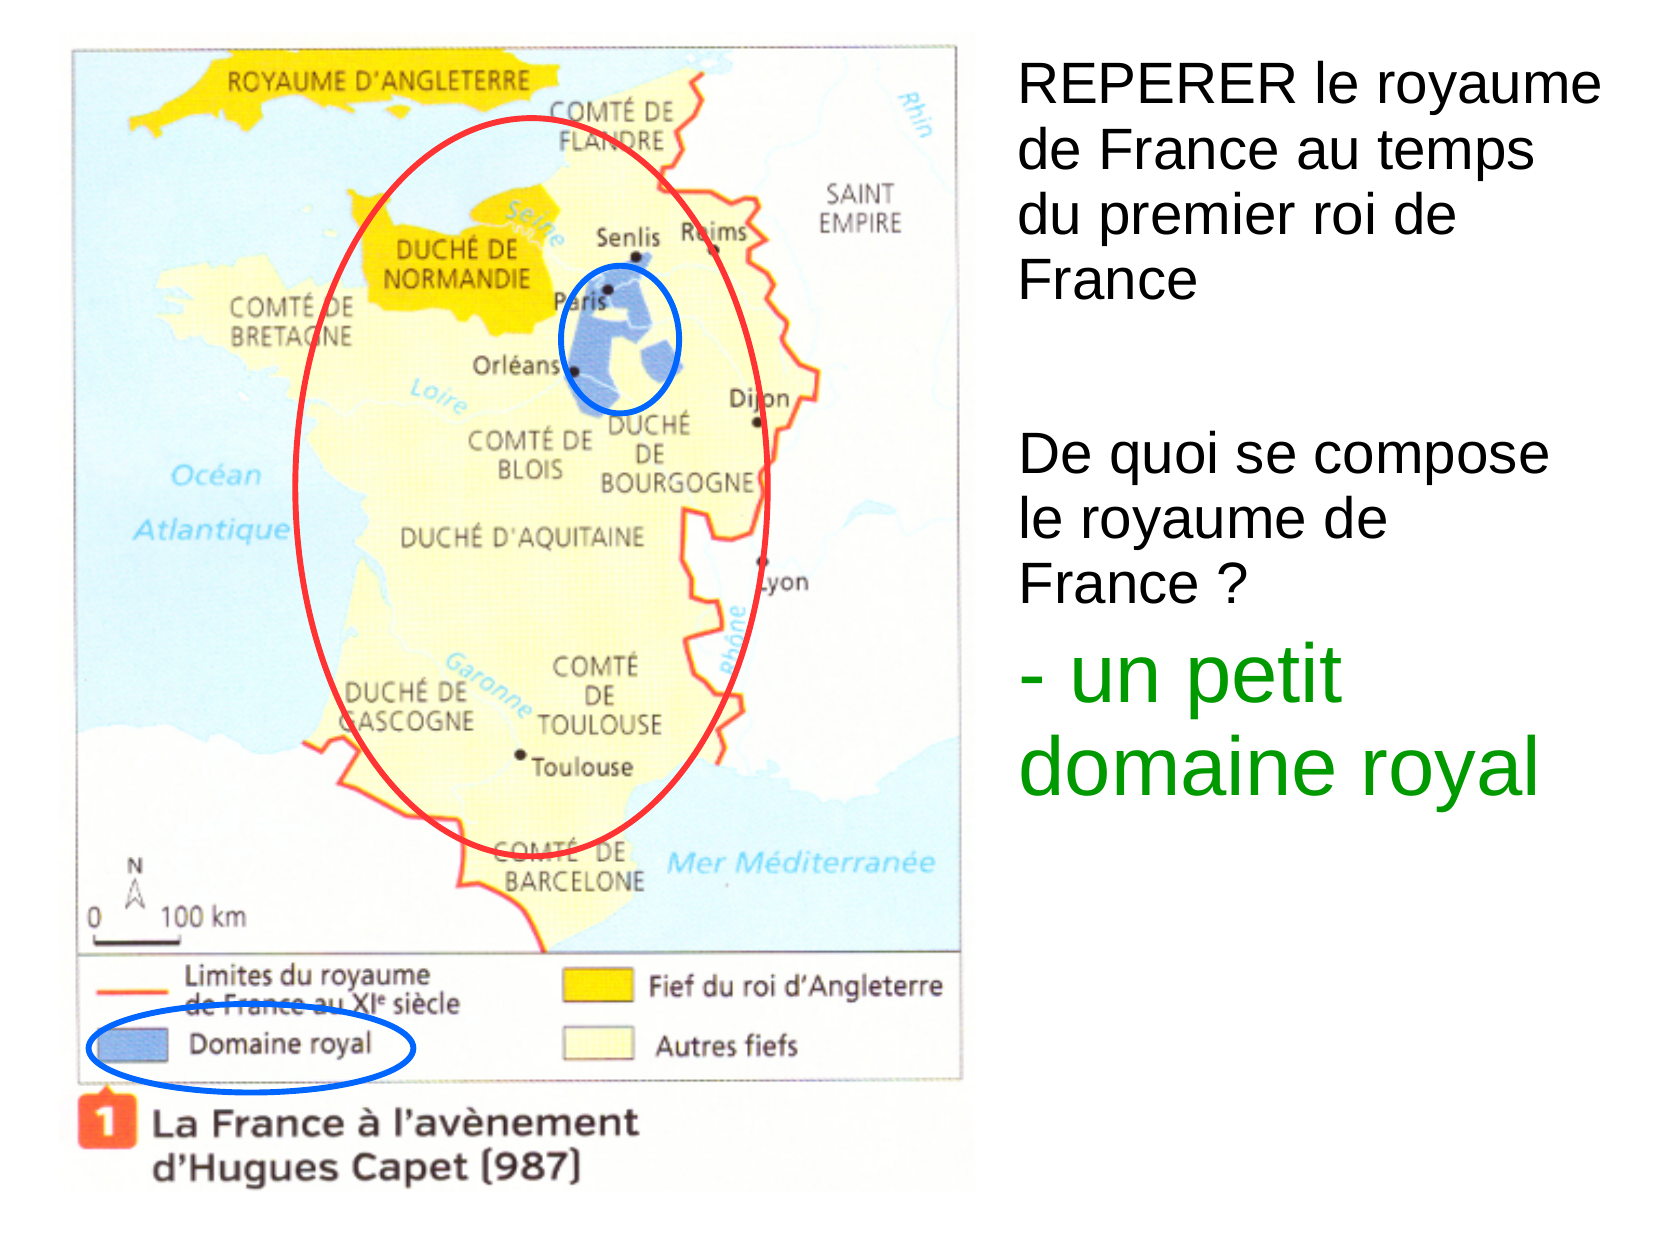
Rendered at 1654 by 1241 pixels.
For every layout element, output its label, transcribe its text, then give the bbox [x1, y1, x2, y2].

text_box REPERER le royaume de France au temps du premier roi de France [1002, 43, 1625, 355]
text_box - un petit domaine royal [1003, 620, 1626, 886]
text_box De quoi se compose le royaume de France ? [1003, 413, 1626, 620]
picture [59, 29, 975, 1211]
